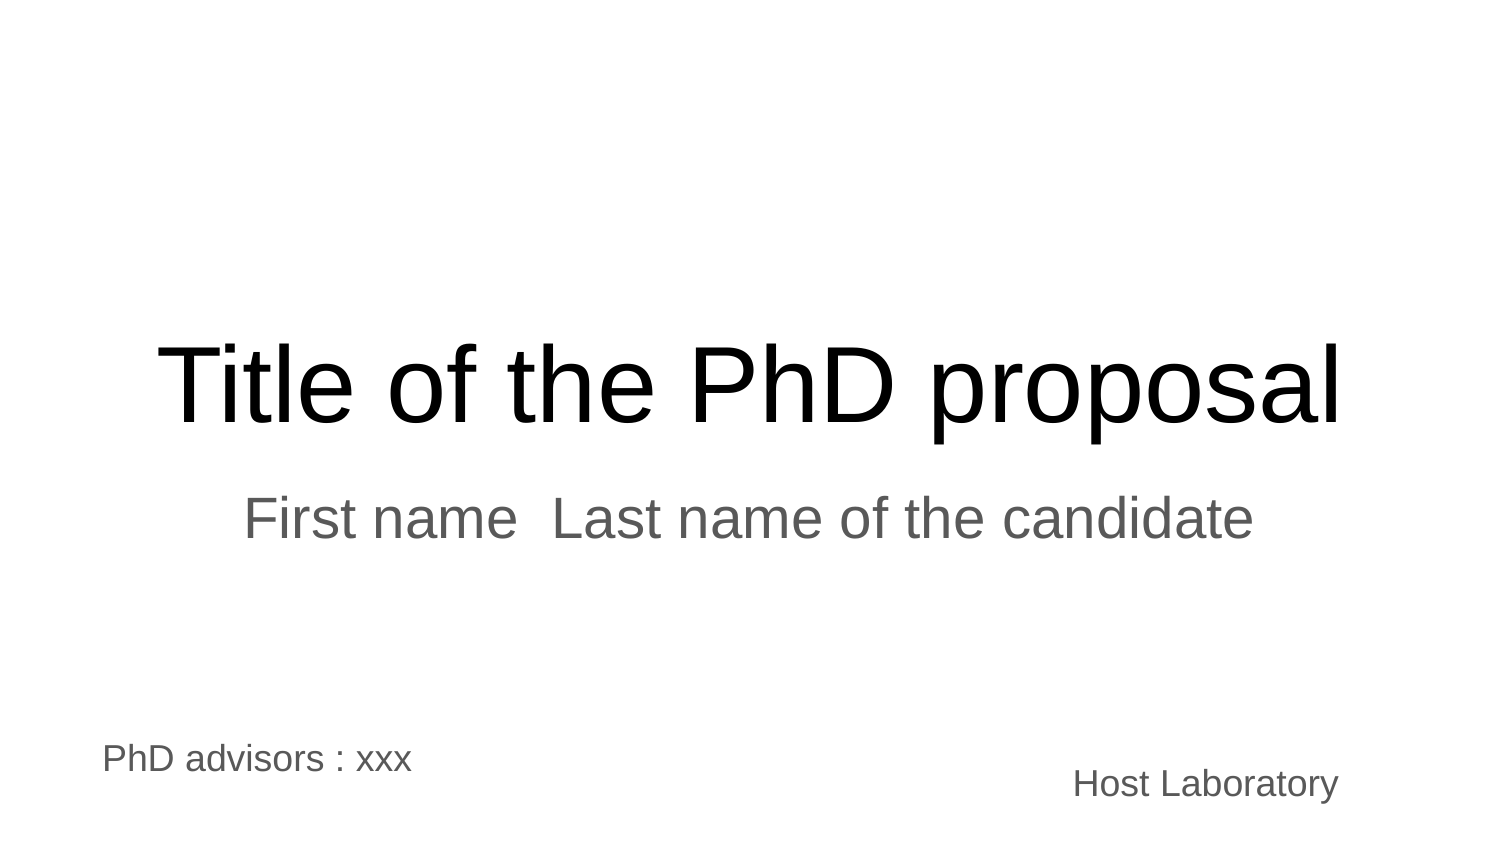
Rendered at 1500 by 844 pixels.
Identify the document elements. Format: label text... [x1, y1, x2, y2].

subtitle First name Last name of the candidate [51, 464, 1449, 595]
text_box PhD advisors : xxx [87, 719, 776, 800]
text_box Host Laboratory [1057, 744, 1465, 825]
title Title of the PhD proposal [51, 122, 1449, 459]
